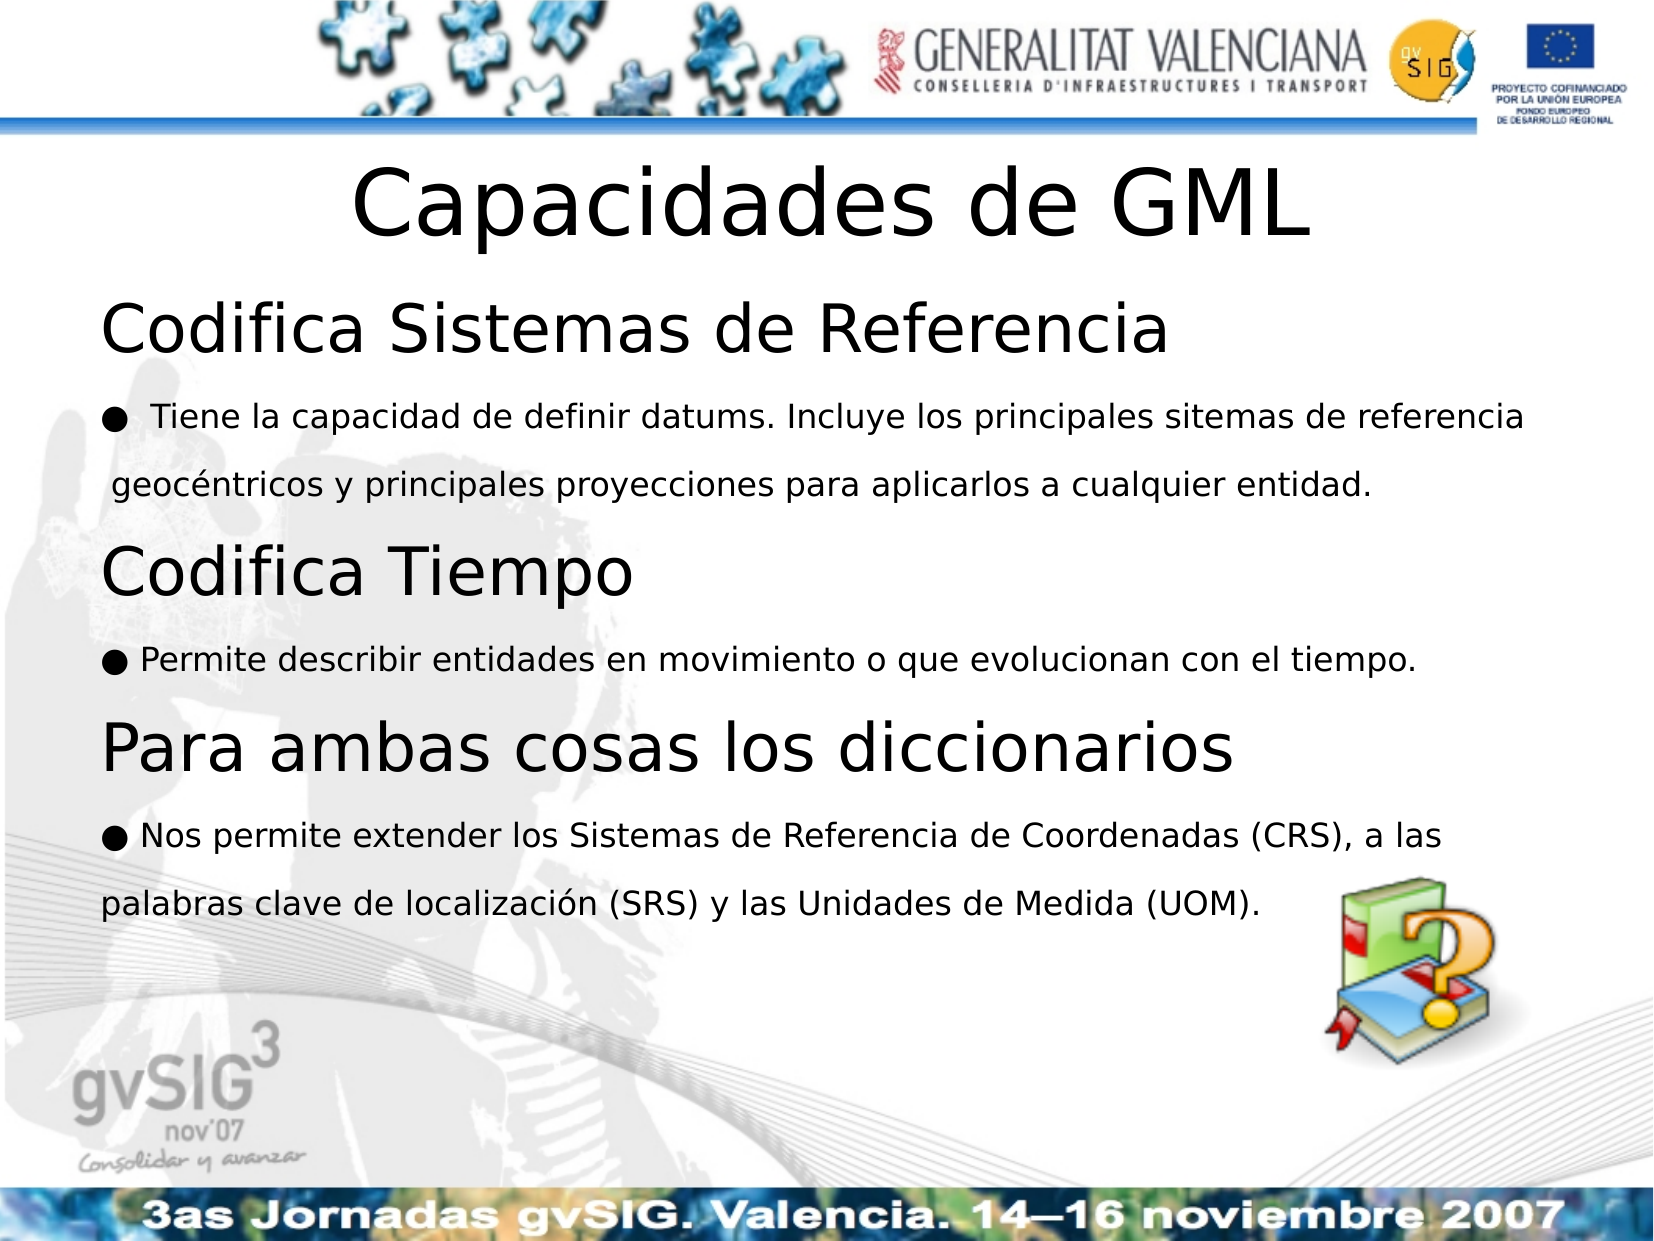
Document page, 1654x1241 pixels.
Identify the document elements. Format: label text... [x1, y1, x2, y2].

picture [0, 0, 1654, 1241]
list Codifica Sistemas de Referencia ● Tiene la capacidad de definir datums. Incluye los principales sitemas de referencia geocéntricos y principales proyecciones para aplicarlos a cualquier entidad. Codifica Tiempo ● Permite describir entidades en movimiento o que evolucionan con el tiempo. Para ambas cosas los diccionarios ● Nos permite extender los Sistemas de Referencia de Coordenadas (CRS), a las palabras clave de localización (SRS) y las Unidades de Medida (UOM). [82, 290, 1571, 1095]
title Capacidades de GML [87, 107, 1576, 301]
